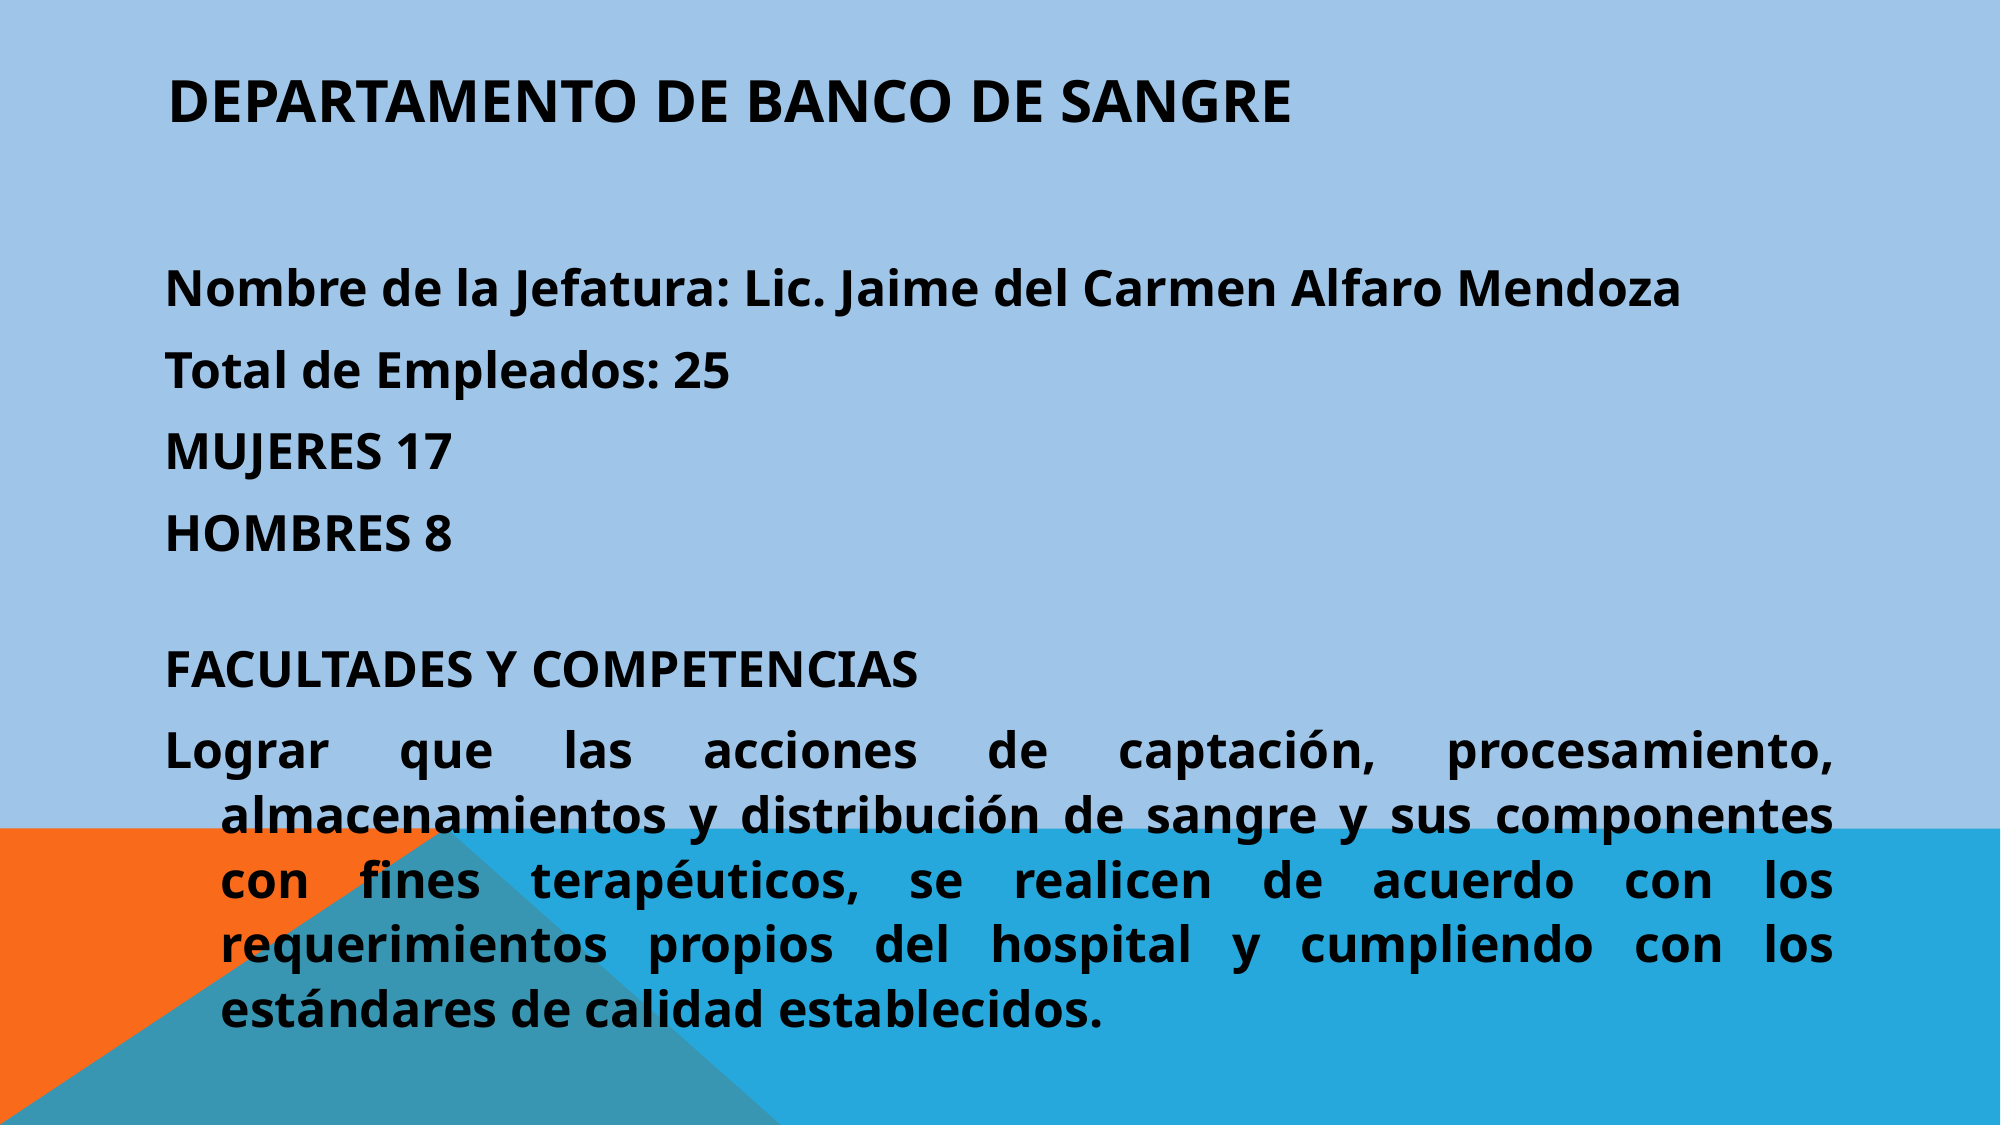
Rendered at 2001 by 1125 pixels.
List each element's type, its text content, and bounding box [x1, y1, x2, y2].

text_box DEPARTAMENTO DE BANCO DE SANGRE [153, 56, 1854, 226]
text_box Nombre de la Jefatura: Lic. Jaime del Carmen Alfaro Mendoza Total de Empleados: 25 MUJERES 17 HOMBRES 8 FACULTADES Y COMPETENCIAS Lograr que las acciones de captación, procesamiento, almacenamientos y distribución de sangre y sus componentes con fines terapéuticos, se realicen de acuerdo con los requerimientos propios del hospital y cumpliendo con los estándares de calidad establecidos. [149, 244, 1850, 1013]
